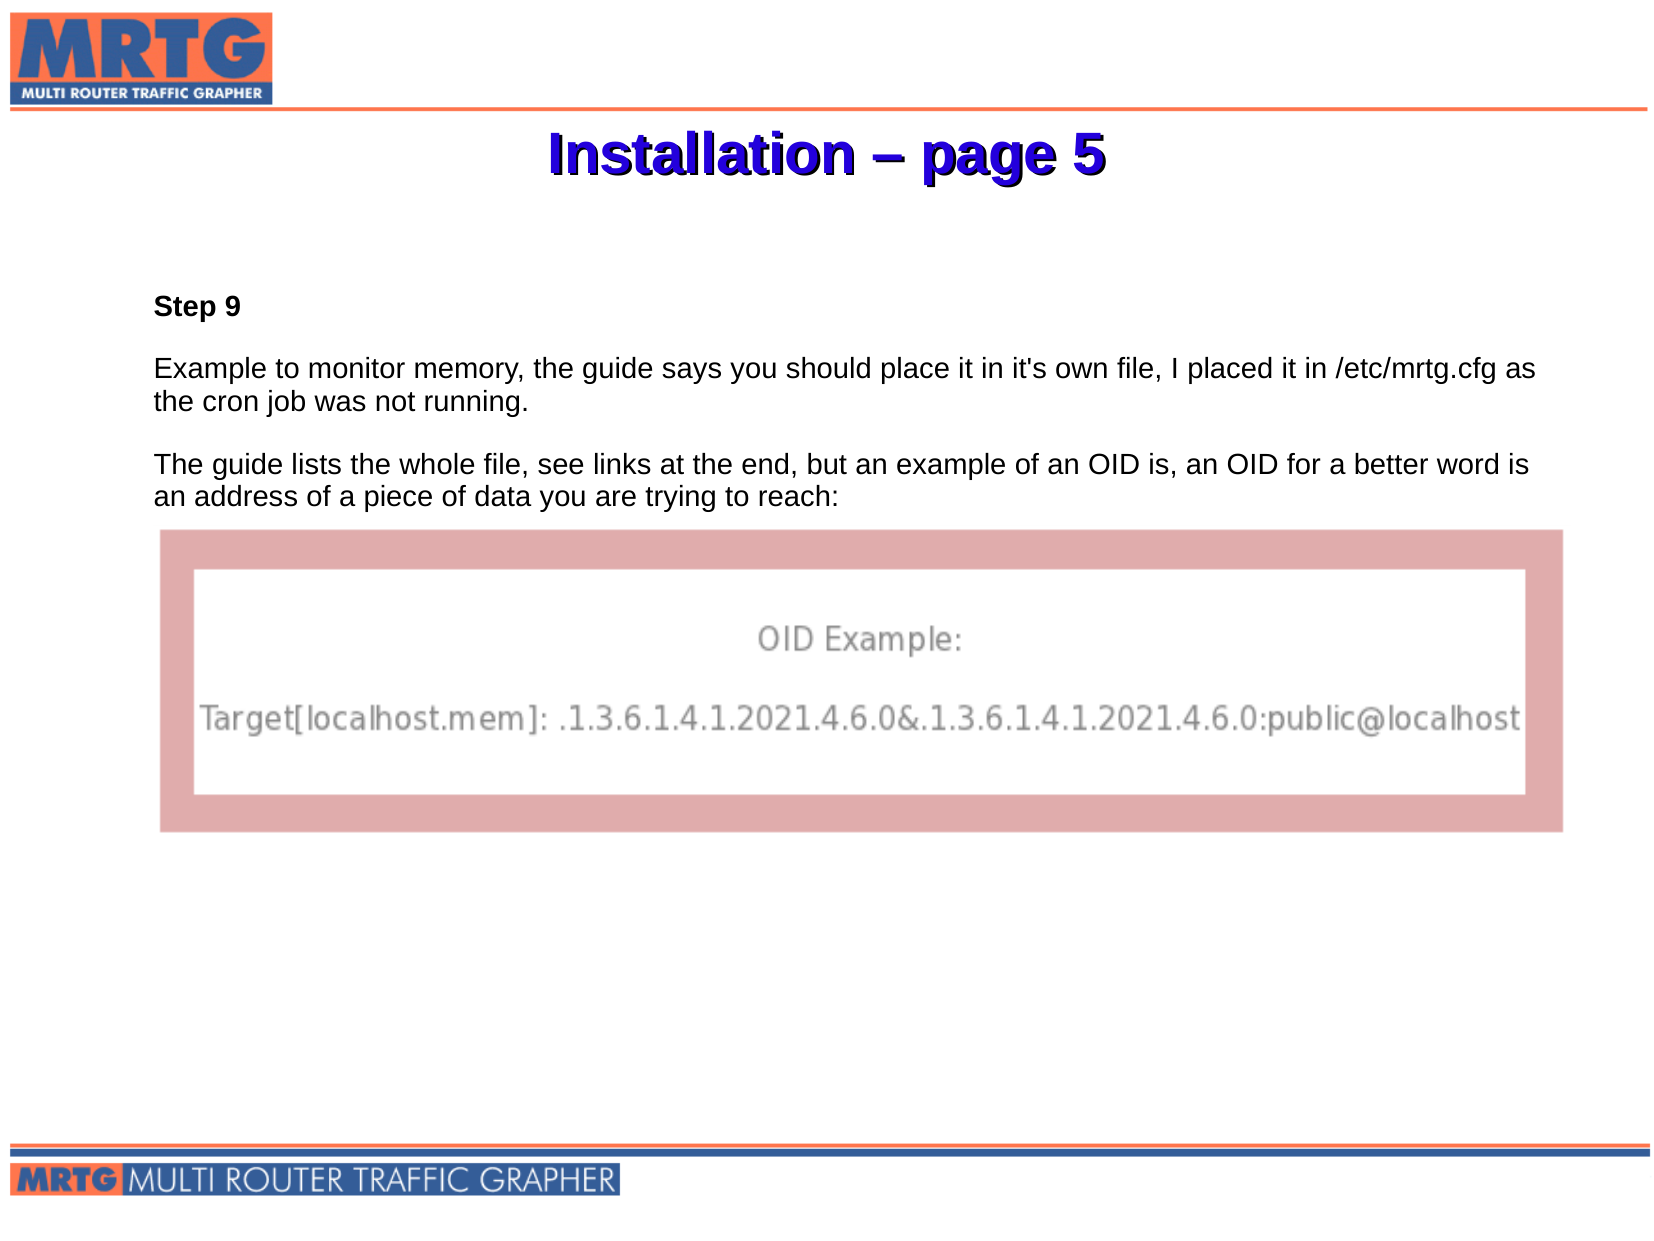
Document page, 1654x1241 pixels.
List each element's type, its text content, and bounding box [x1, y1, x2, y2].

list Step 9 Example to monitor memory, the guide says you should place it in it's own file, I placed it in /etc/mrtg.cfg as the cron job was not running. The guide lists the whole file, see links at the end, but an example of an OID is, an OID for a better word is an address of a piece of data you are trying to reach: [82, 290, 1571, 1109]
picture [0, 1136, 1654, 1241]
title Installation – page 5 [82, 49, 1571, 257]
picture [153, 524, 1571, 839]
picture [0, 1, 1654, 119]
